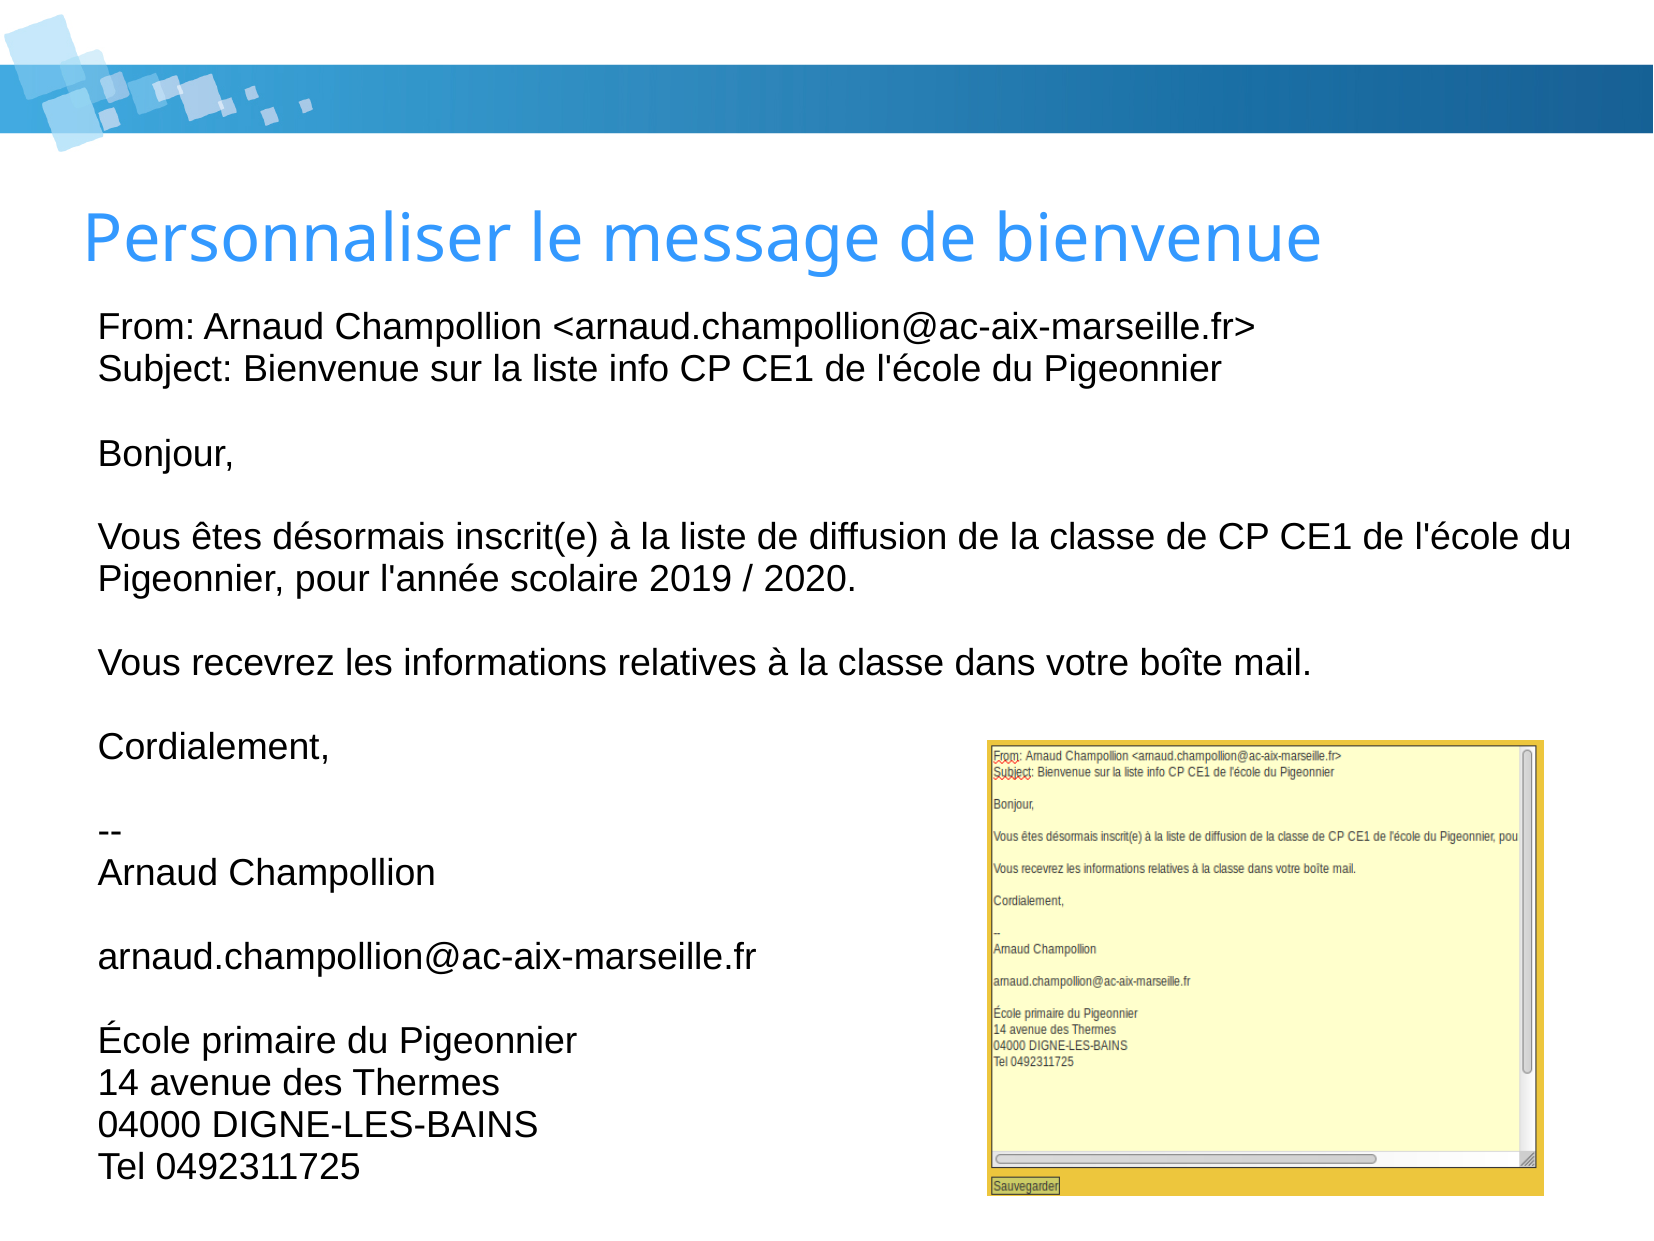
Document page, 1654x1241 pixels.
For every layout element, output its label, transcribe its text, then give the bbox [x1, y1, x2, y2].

picture [0, 0, 1653, 1238]
title Personnaliser le message de bienvenue [82, 132, 1571, 298]
text_box From: Arnaud Champollion <arnaud.champollion@ac-aix-marseille.fr> Subject: Bienvenue sur la liste info CP CE1 de l'école du Pigeonnier Bonjour, Vous êtes désormais inscrit(e) à la liste de diffusion de la classe de CP CE1 de l'école du Pigeonnier, pour l'année scolaire 2019 / 2020. Vous recevrez les informations relatives à la classe dans votre boîte mail. Cordialement, -- Arnaud Champollion arnaud.champollion@ac-aix-marseille.fr École primaire du Pigeonnier 14 avenue des Thermes 04000 DIGNE-LES-BAINS Tel 0492311725 [82, 298, 1591, 1196]
